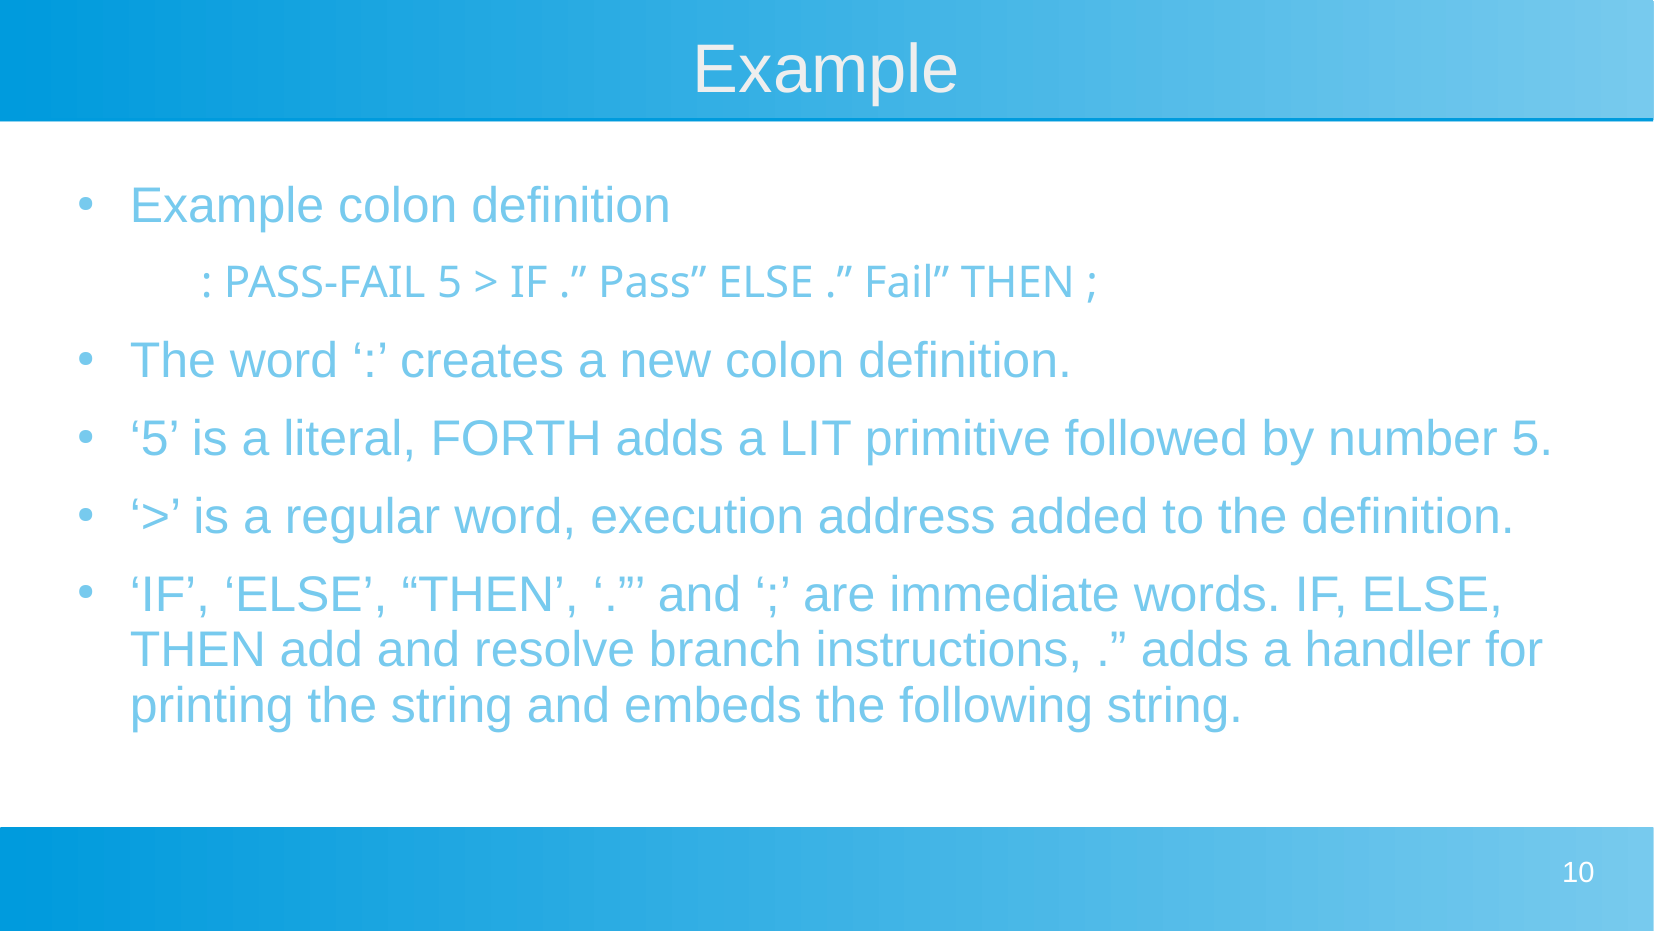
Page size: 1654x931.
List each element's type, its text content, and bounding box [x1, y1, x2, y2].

list Example colon definition : PASS-FAIL 5 > IF .” Pass” ELSE .” Fail” THEN ; The word ‘:’ creates a new colon definition. ‘5’ is a literal, FORTH adds a LIT primitive followed by number 5. ‘>’ is a regular word, execution address added to the definition. ‘IF’, ‘ELSE’, “THEN’, ‘.”’ and ‘;’ are immediate words. IF, ELSE, THEN add and resolve branch instructions, .” adds a handler for printing the string and embeds the following string. [59, 177, 1595, 768]
title Example [59, 29, 1595, 108]
